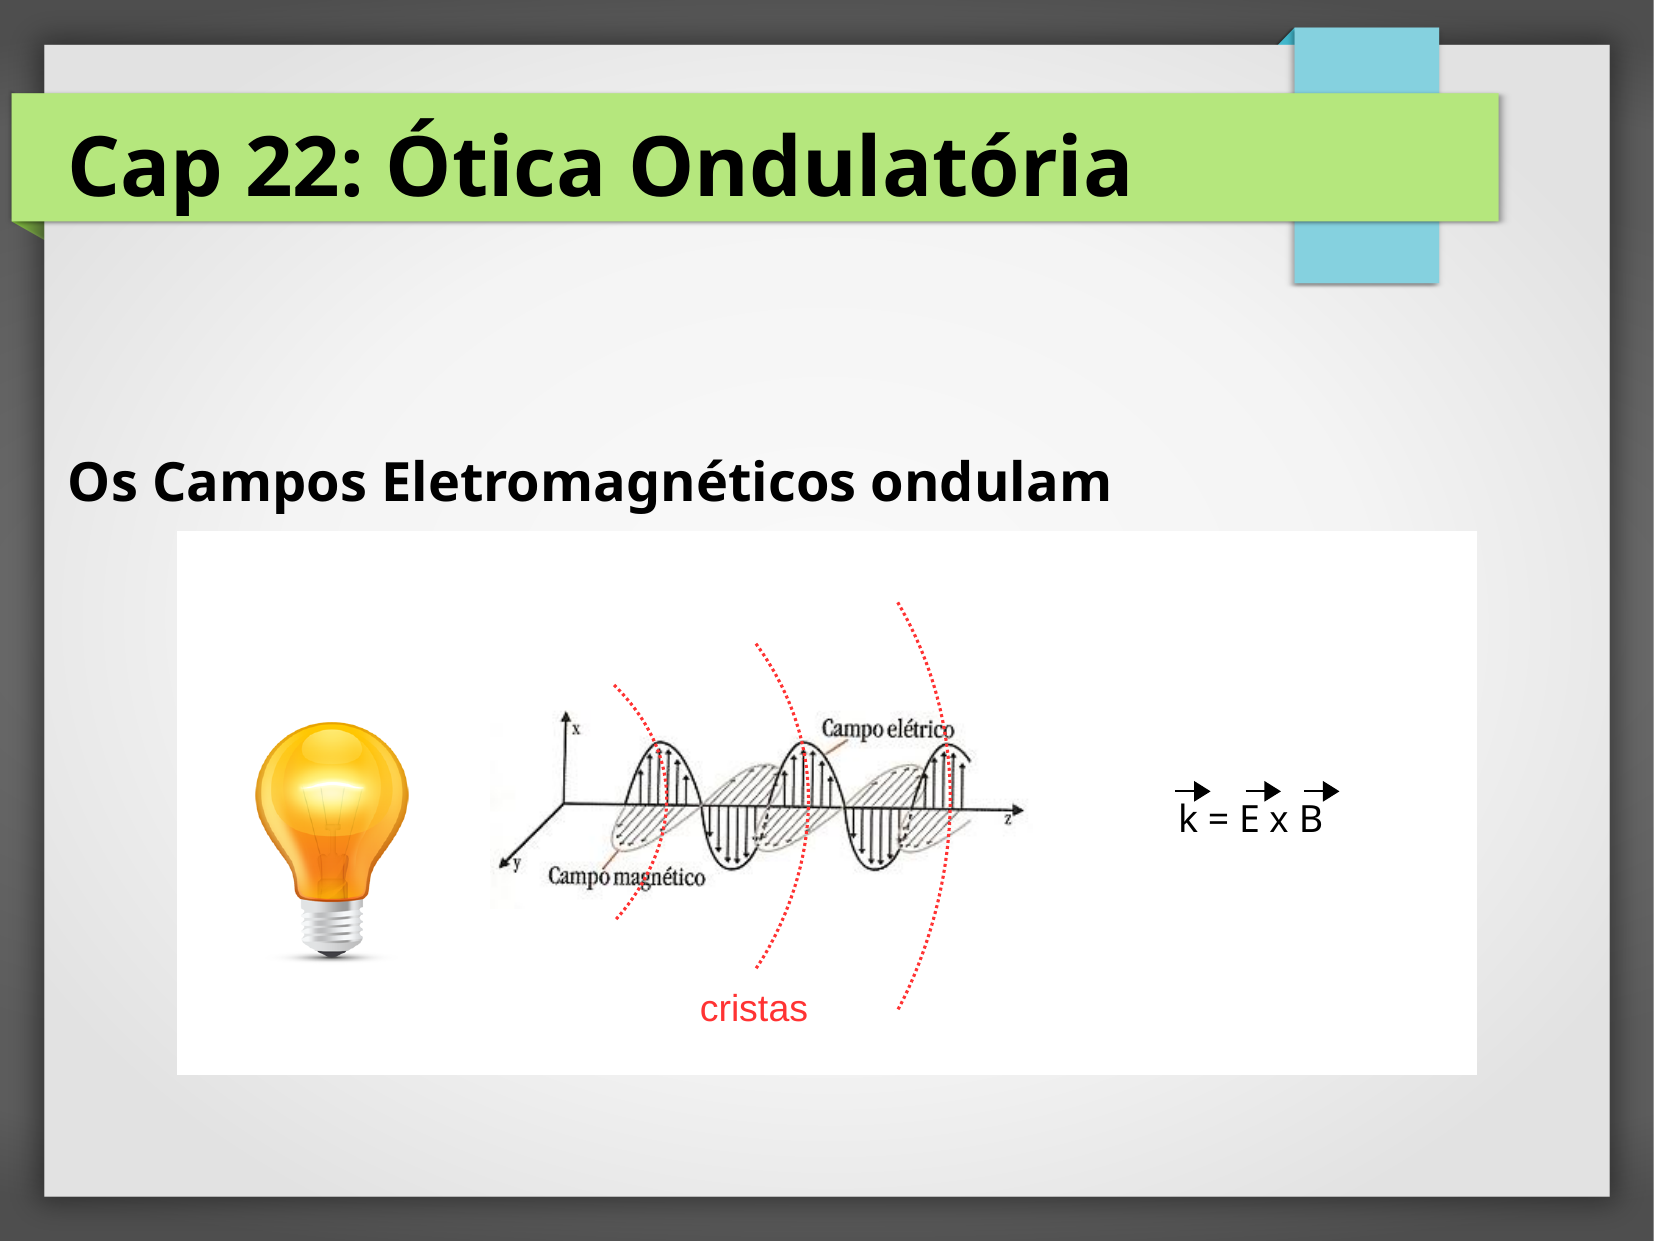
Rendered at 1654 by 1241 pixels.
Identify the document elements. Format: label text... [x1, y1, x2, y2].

text_box cristas [685, 980, 823, 1038]
text_box Cap 22: Ótica Ondulatória Os Campos Eletromagnéticos ondulam [53, 100, 1607, 1193]
picture [0, 0, 1654, 1241]
text_box k = E x B [1163, 785, 1349, 846]
